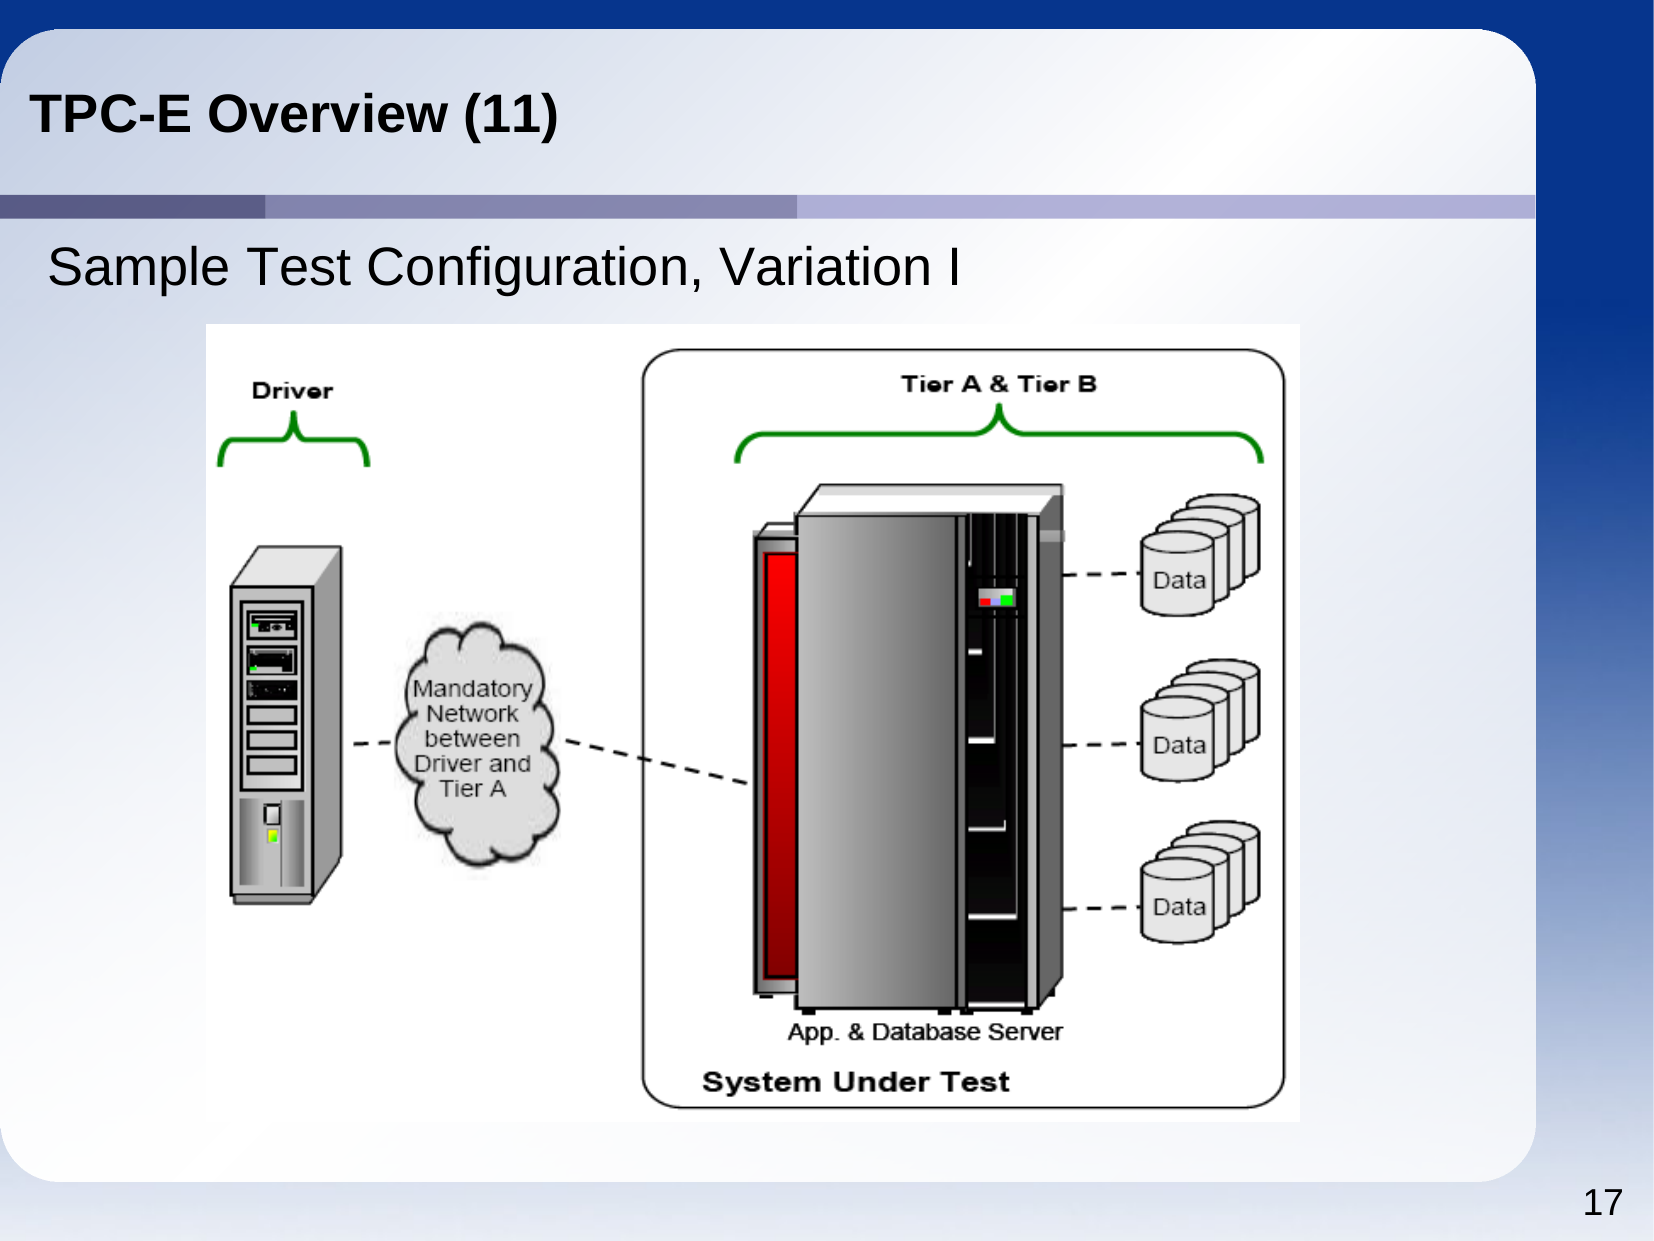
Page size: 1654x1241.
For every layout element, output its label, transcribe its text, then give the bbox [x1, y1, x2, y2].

list Sample Test Configuration, Variation I [29, 236, 1506, 1152]
picture [0, 0, 1654, 1241]
title TPC-E Overview (11) [29, 49, 1506, 178]
picture [206, 324, 1300, 1123]
